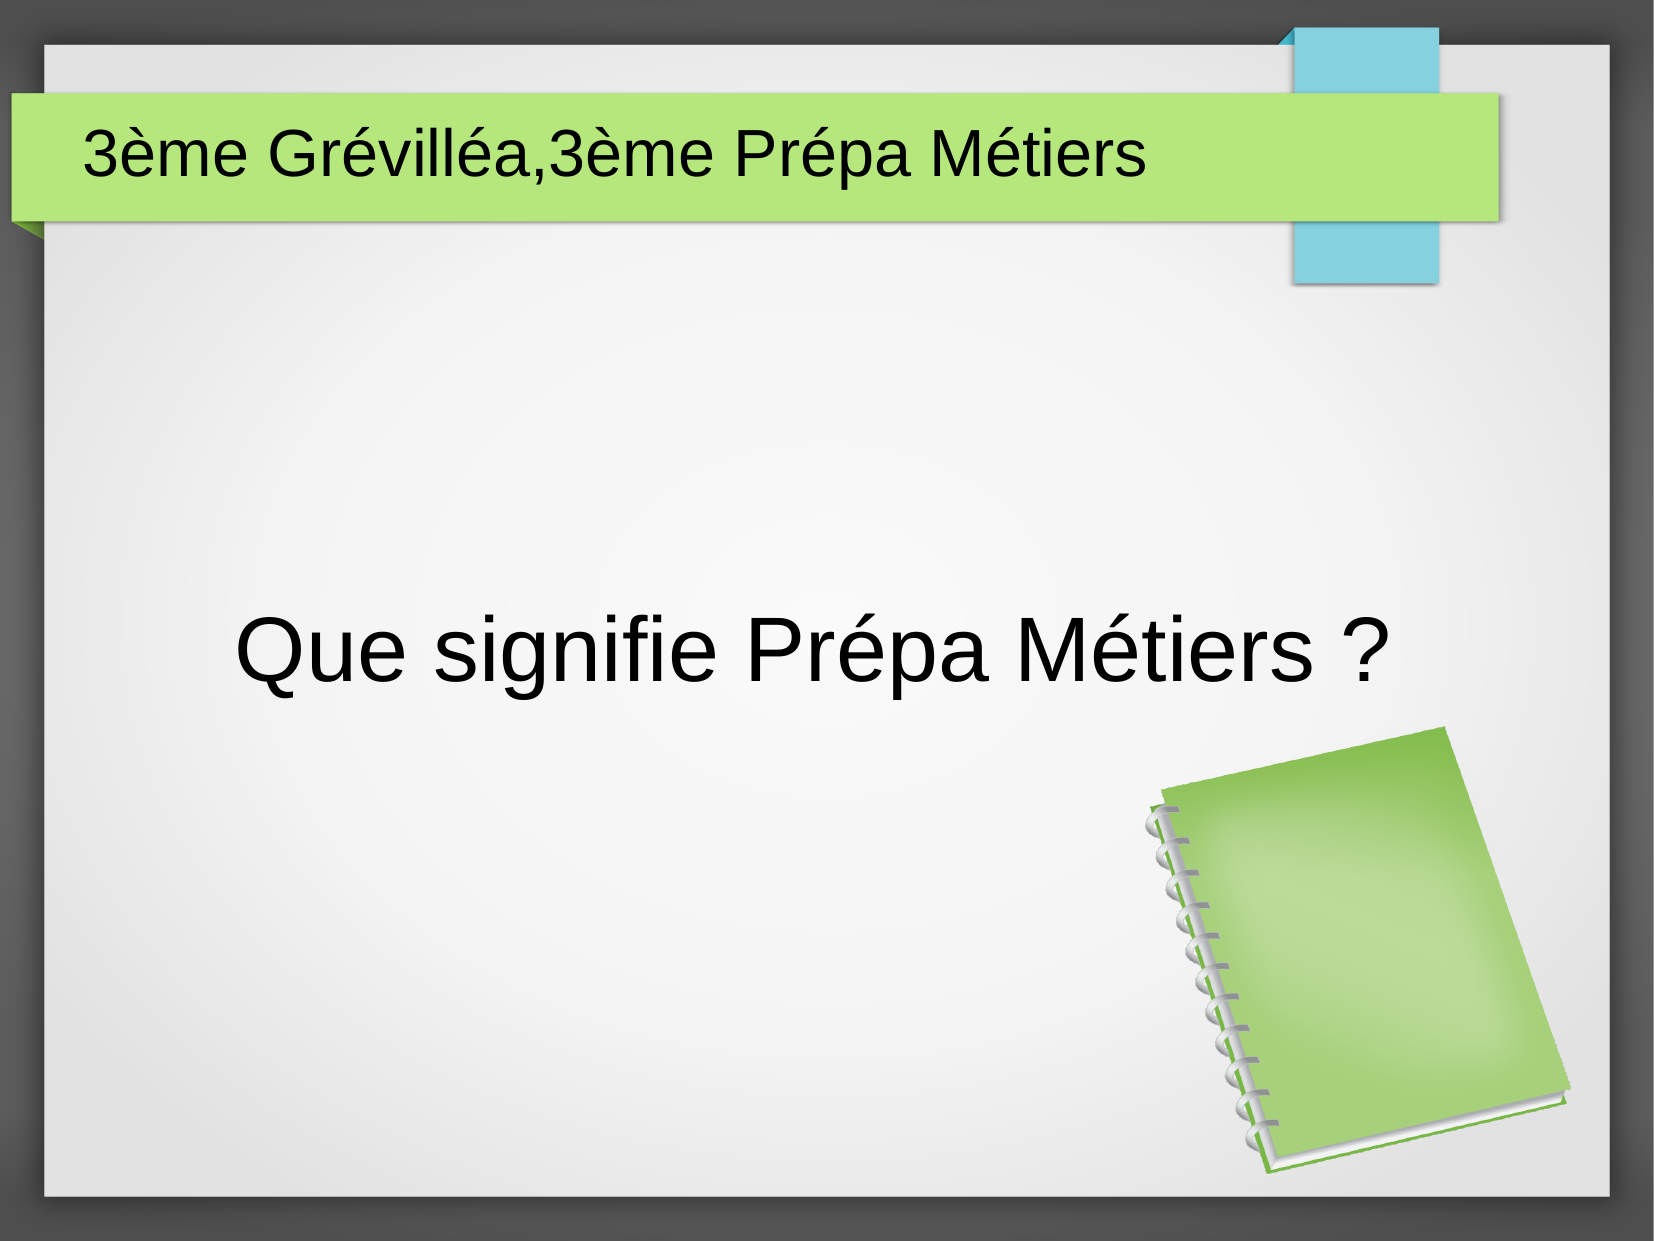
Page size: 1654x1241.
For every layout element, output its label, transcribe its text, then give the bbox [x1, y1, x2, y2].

title 3ème Grévilléa,3ème Prépa Métiers [82, 49, 1571, 257]
picture [0, 0, 1654, 1241]
subtitle Que signifie Prépa Métiers ? [82, 290, 1571, 1010]
